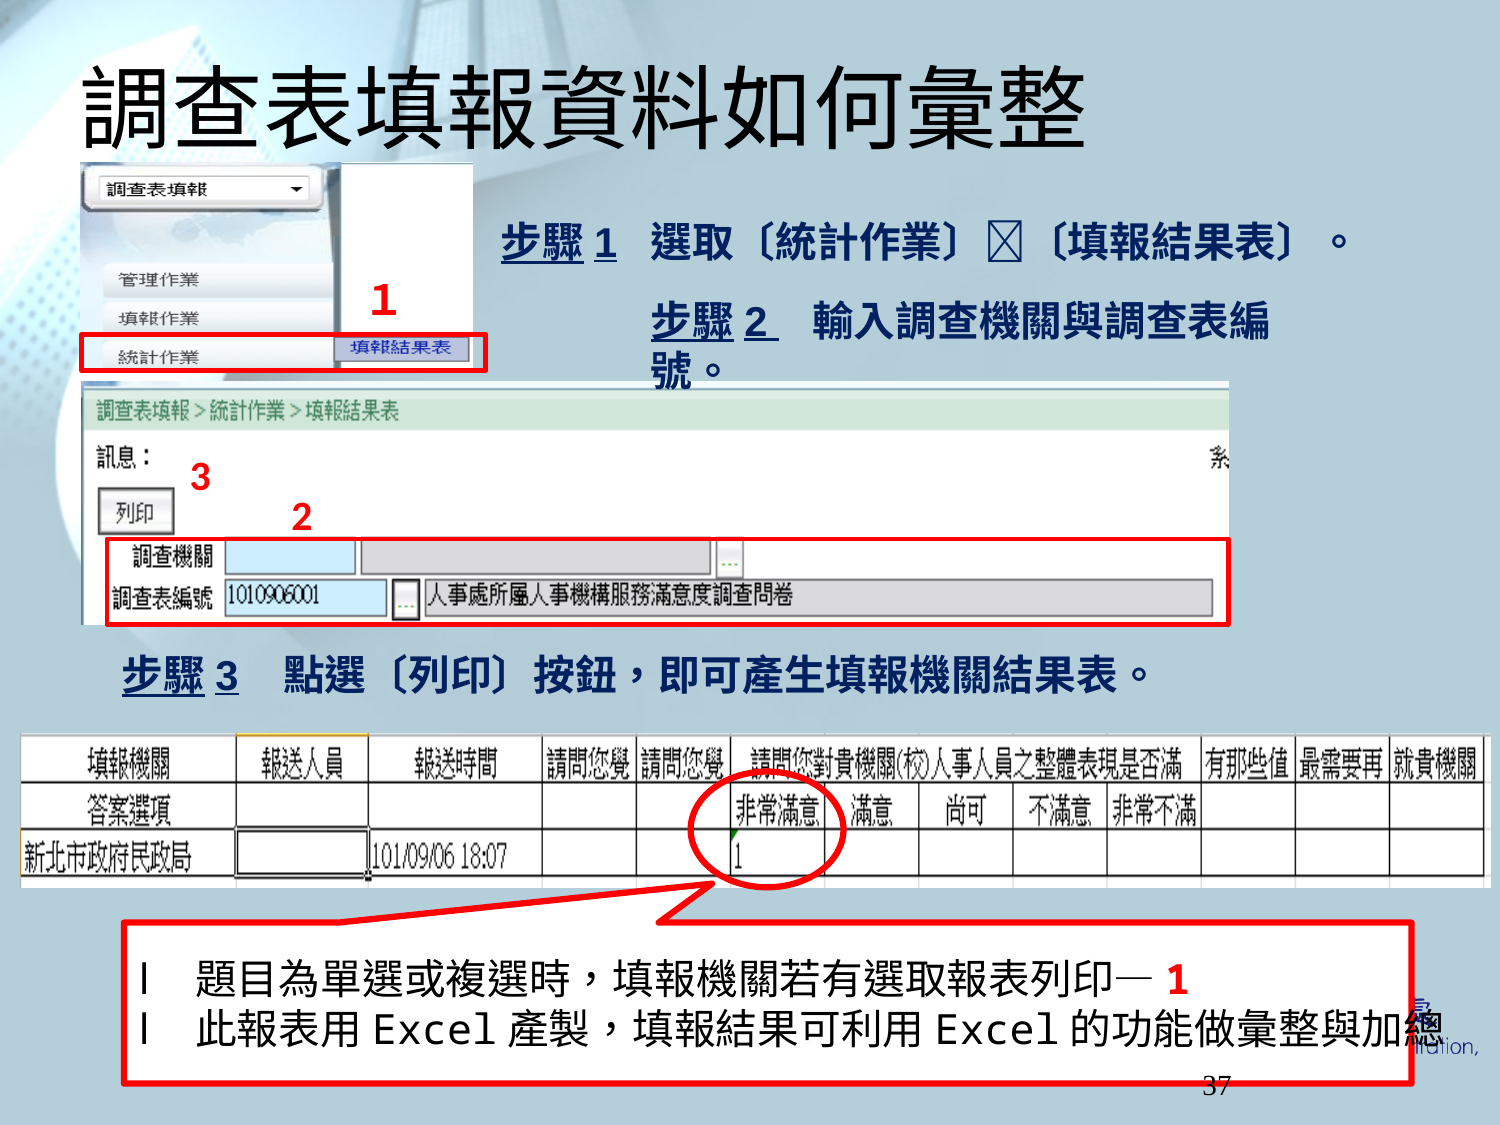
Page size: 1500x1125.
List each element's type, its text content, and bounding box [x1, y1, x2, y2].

text_box 步驟2 輸入調查機關與調查表編號。 [636, 287, 1322, 402]
text_box 步驟3 點選〔列印〕按鈕，即可產生填報機關結果表。 [107, 641, 1199, 706]
text_box １ [348, 266, 405, 325]
text_box [1187, 1058, 1500, 1125]
text_box 題目為單選或複選時，填報機關若有選取報表列印—1 此報表用Excel產製，填報結果可利用Excel的功能做彙整與加總 [123, 883, 1412, 1084]
picture [84, 337, 473, 368]
picture [694, 775, 840, 884]
text_box 2 [276, 480, 333, 540]
text_box 步驟1 選取〔統計作業〕〔填報結果表〕。 [486, 208, 1491, 273]
title 調查表填報資料如何彙整 [64, 42, 1340, 169]
picture [20, 733, 1491, 888]
picture [80, 162, 473, 332]
picture [109, 541, 1226, 622]
picture [81, 381, 1229, 625]
text_box 3 [174, 441, 231, 500]
